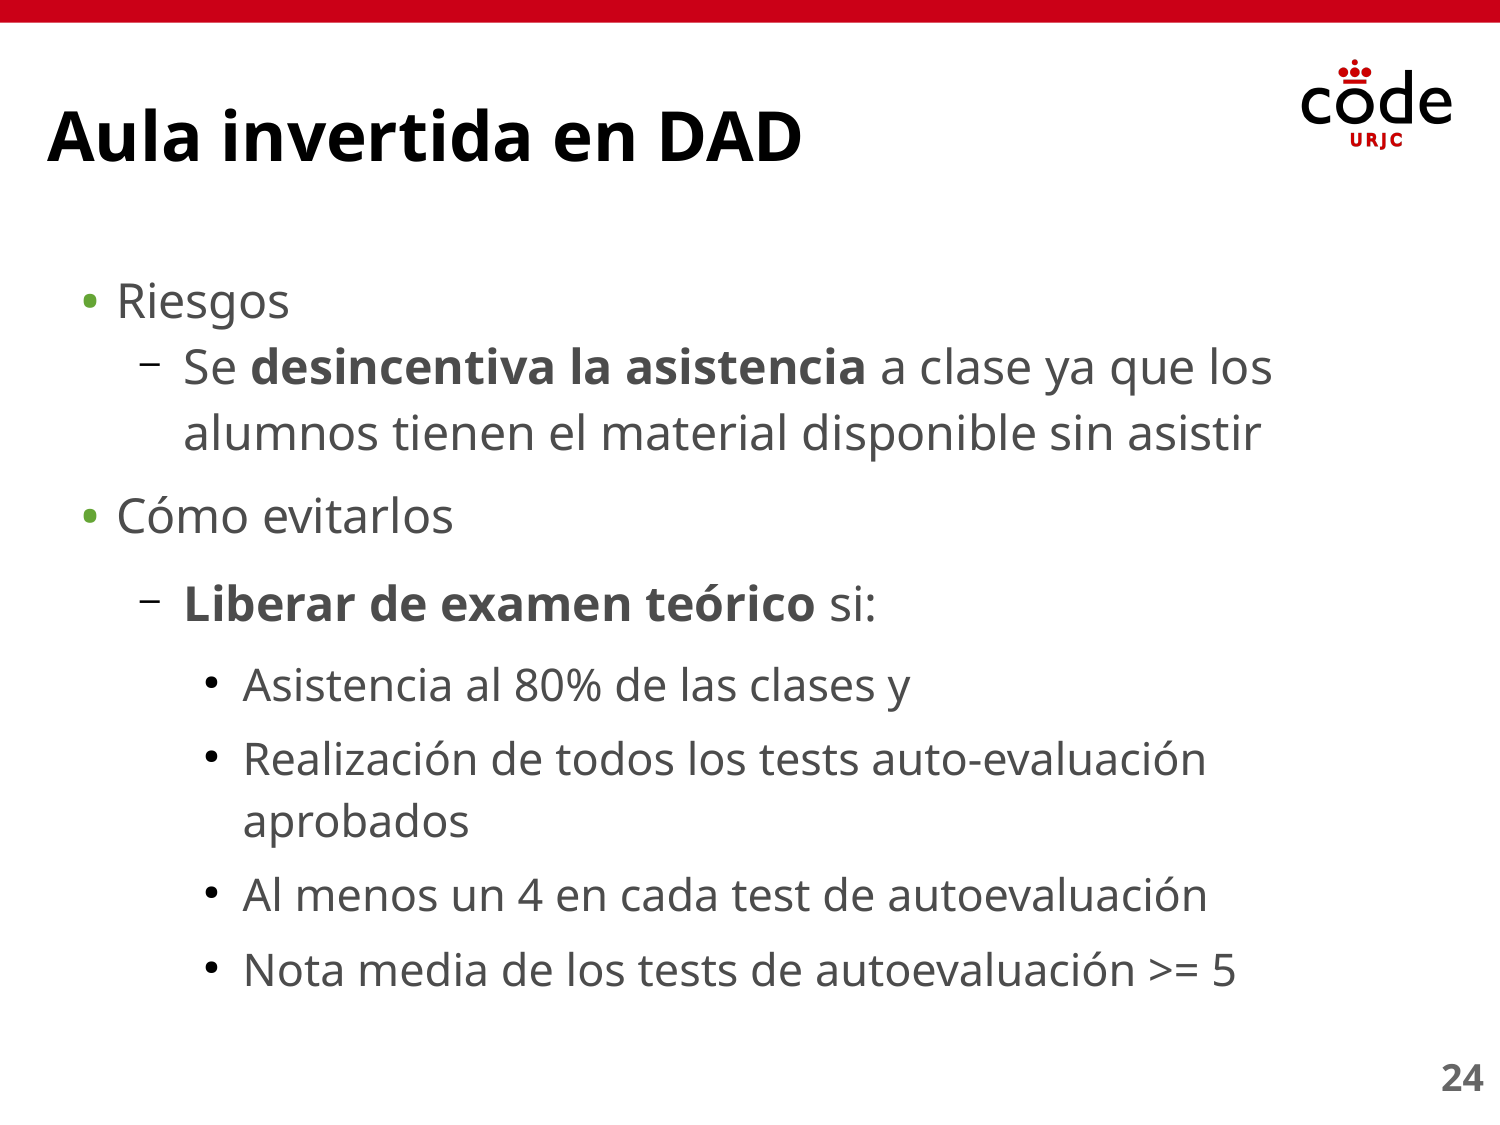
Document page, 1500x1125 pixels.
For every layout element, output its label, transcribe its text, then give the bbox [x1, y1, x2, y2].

picture [1284, 50, 1468, 161]
list Riesgos Se desincentiva la asistencia a clase ya que los alumnos tienen el material disponible sin asistir Cómo evitarlos Liberar de examen teórico si: Asistencia al 80% de las clases y Realización de todos los tests auto-evaluación aprobados Al menos un 4 en cada test de autoevaluación Nota media de los tests de autoevaluación >= 5 [51, 259, 1436, 1013]
title Aula invertida en DAD [32, 79, 1383, 189]
